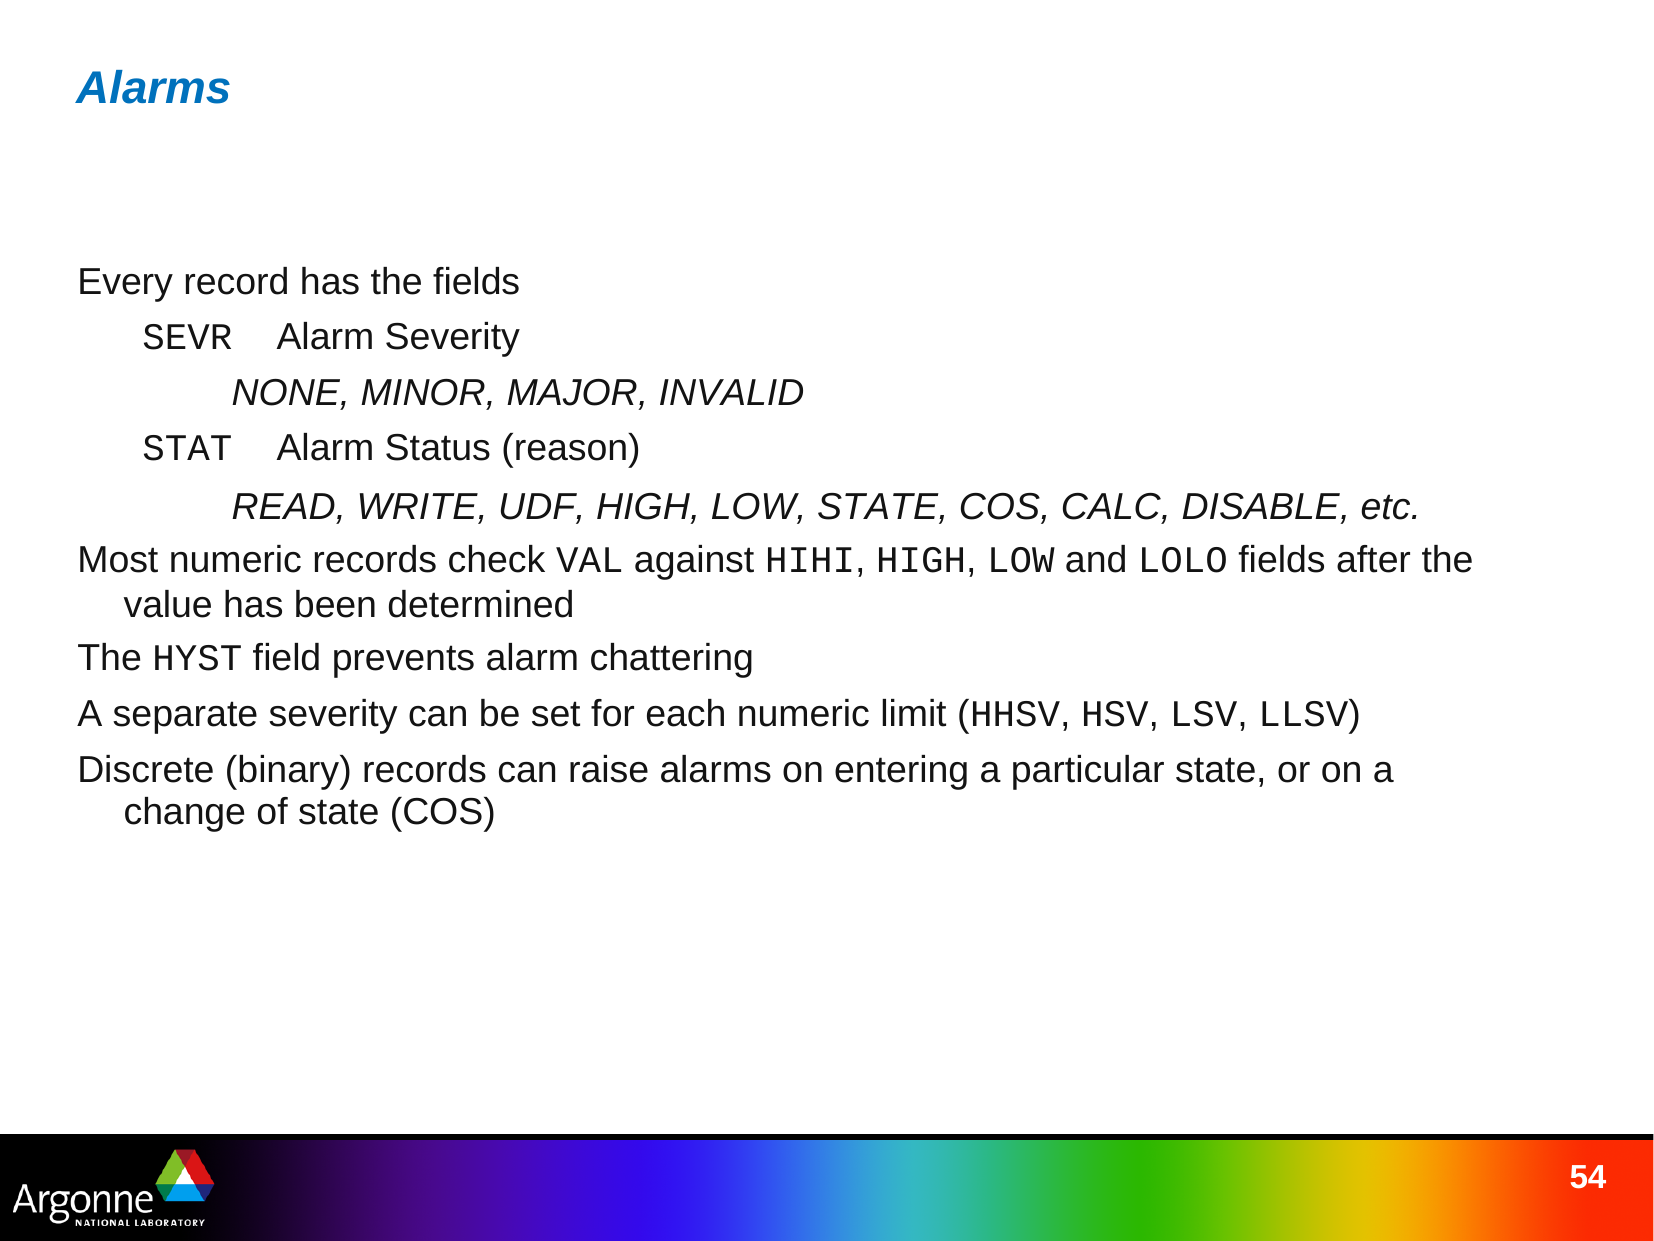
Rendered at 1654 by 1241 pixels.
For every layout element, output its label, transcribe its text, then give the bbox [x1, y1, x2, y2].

list Every record has the fields SEVR Alarm Severity NONE, MINOR, MAJOR, INVALID STAT Alarm Status (reason) READ, WRITE, UDF, HIGH, LOW, STATE, COS, CALC, DISABLE, etc. Most numeric records check VAL against HIHI, HIGH, LOW and LOLO fields after the value has been determined The HYST field prevents alarm chattering A separate severity can be set for each numeric limit (HHSV, HSV, LSV, LLSV) Discrete (binary) records can raise alarms on entering a particular state, or on a change of state (COS) [62, 253, 1498, 976]
picture [0, 1134, 1654, 1241]
title Alarms [61, 59, 1500, 144]
